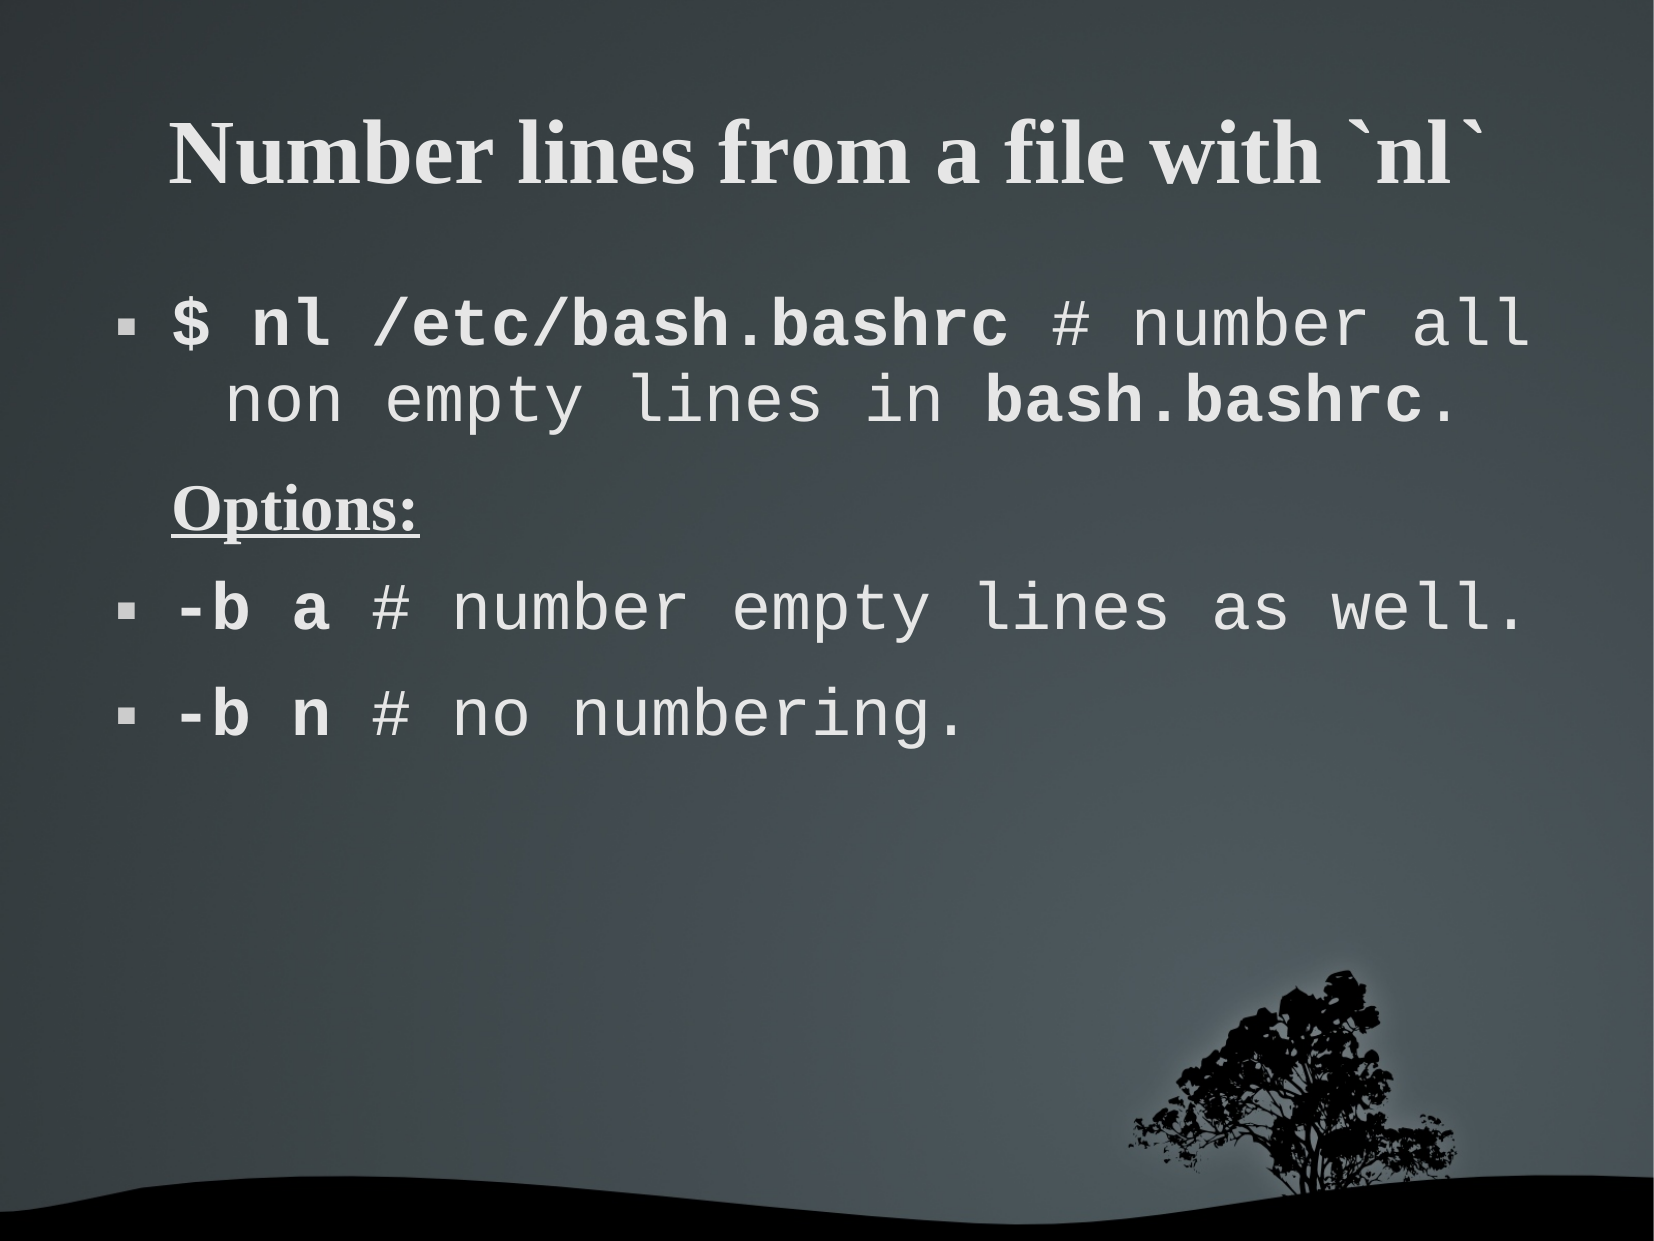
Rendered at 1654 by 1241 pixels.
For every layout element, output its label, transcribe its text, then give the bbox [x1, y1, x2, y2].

title Number lines from a file with `nl` [82, 33, 1571, 273]
picture [0, 0, 1654, 1241]
list $ nl /etc/bash.bashrc # number all non empty lines in bash.bashrc. Options: -b a # number empty lines as well. -b n # no numbering. [82, 290, 1571, 1109]
